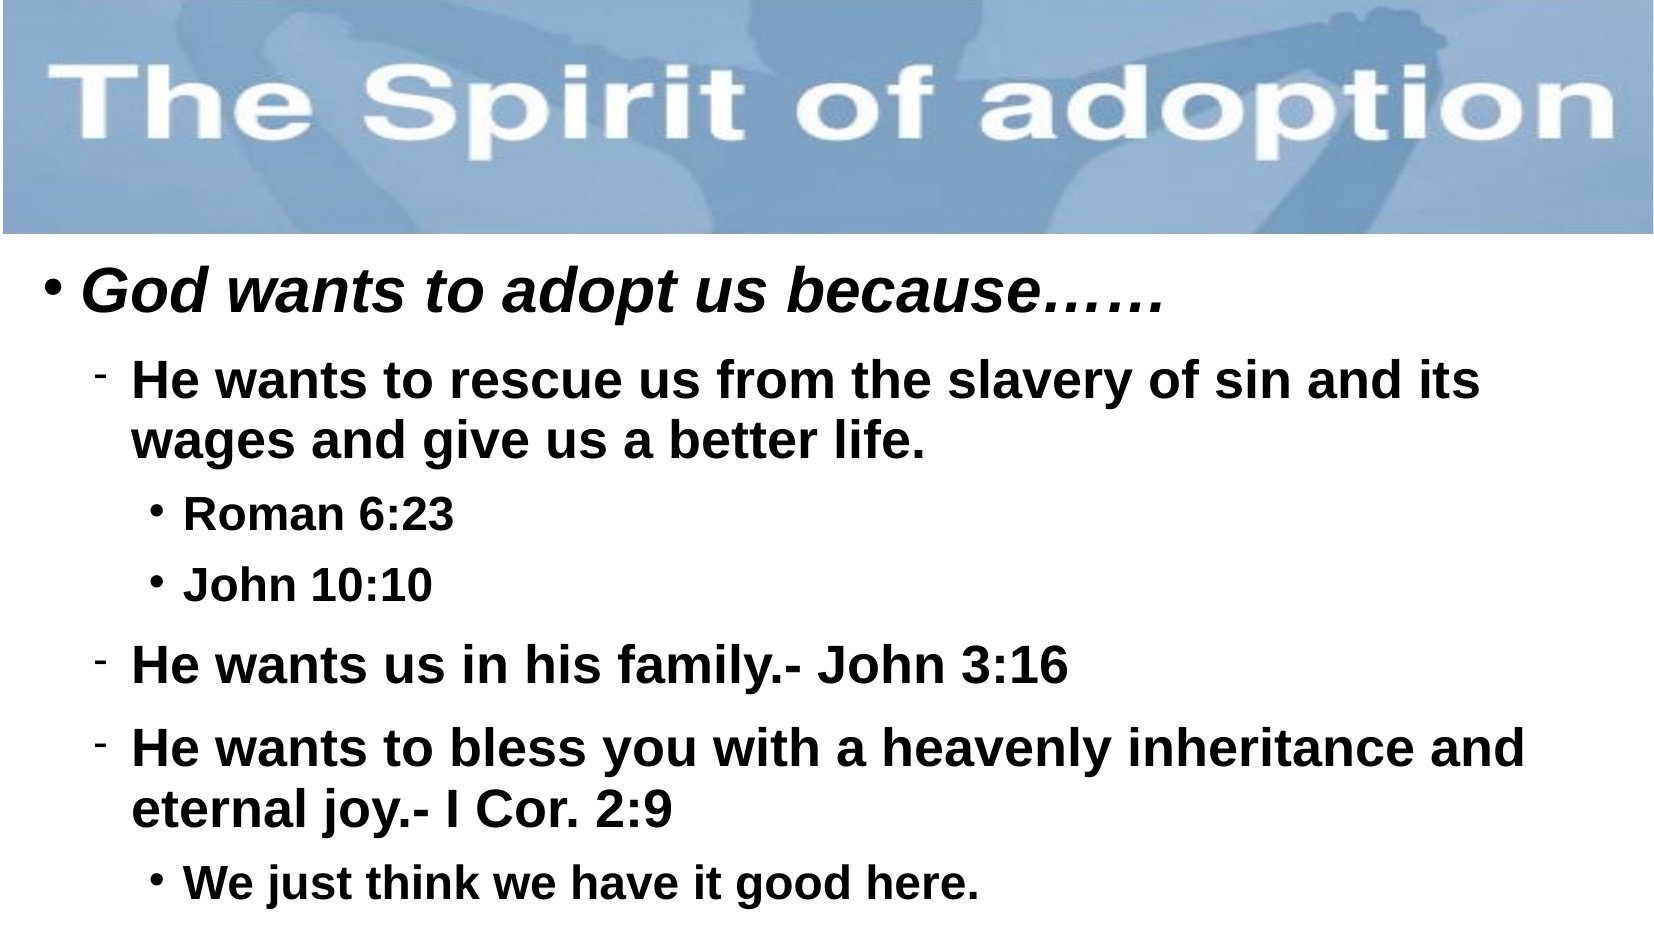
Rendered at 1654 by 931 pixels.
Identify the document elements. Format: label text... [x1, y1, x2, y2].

picture [0, 0, 1654, 234]
text_box God wants to adopt us because…… He wants to rescue us from the slavery of sin and its wages and give us a better life. Roman 6:23 John 10:10 He wants us in his family.- John 3:16 He wants to bless you with a heavenly inheritance and eternal joy.- I Cor. 2:9 We just think we have it good here. [29, 254, 1620, 915]
